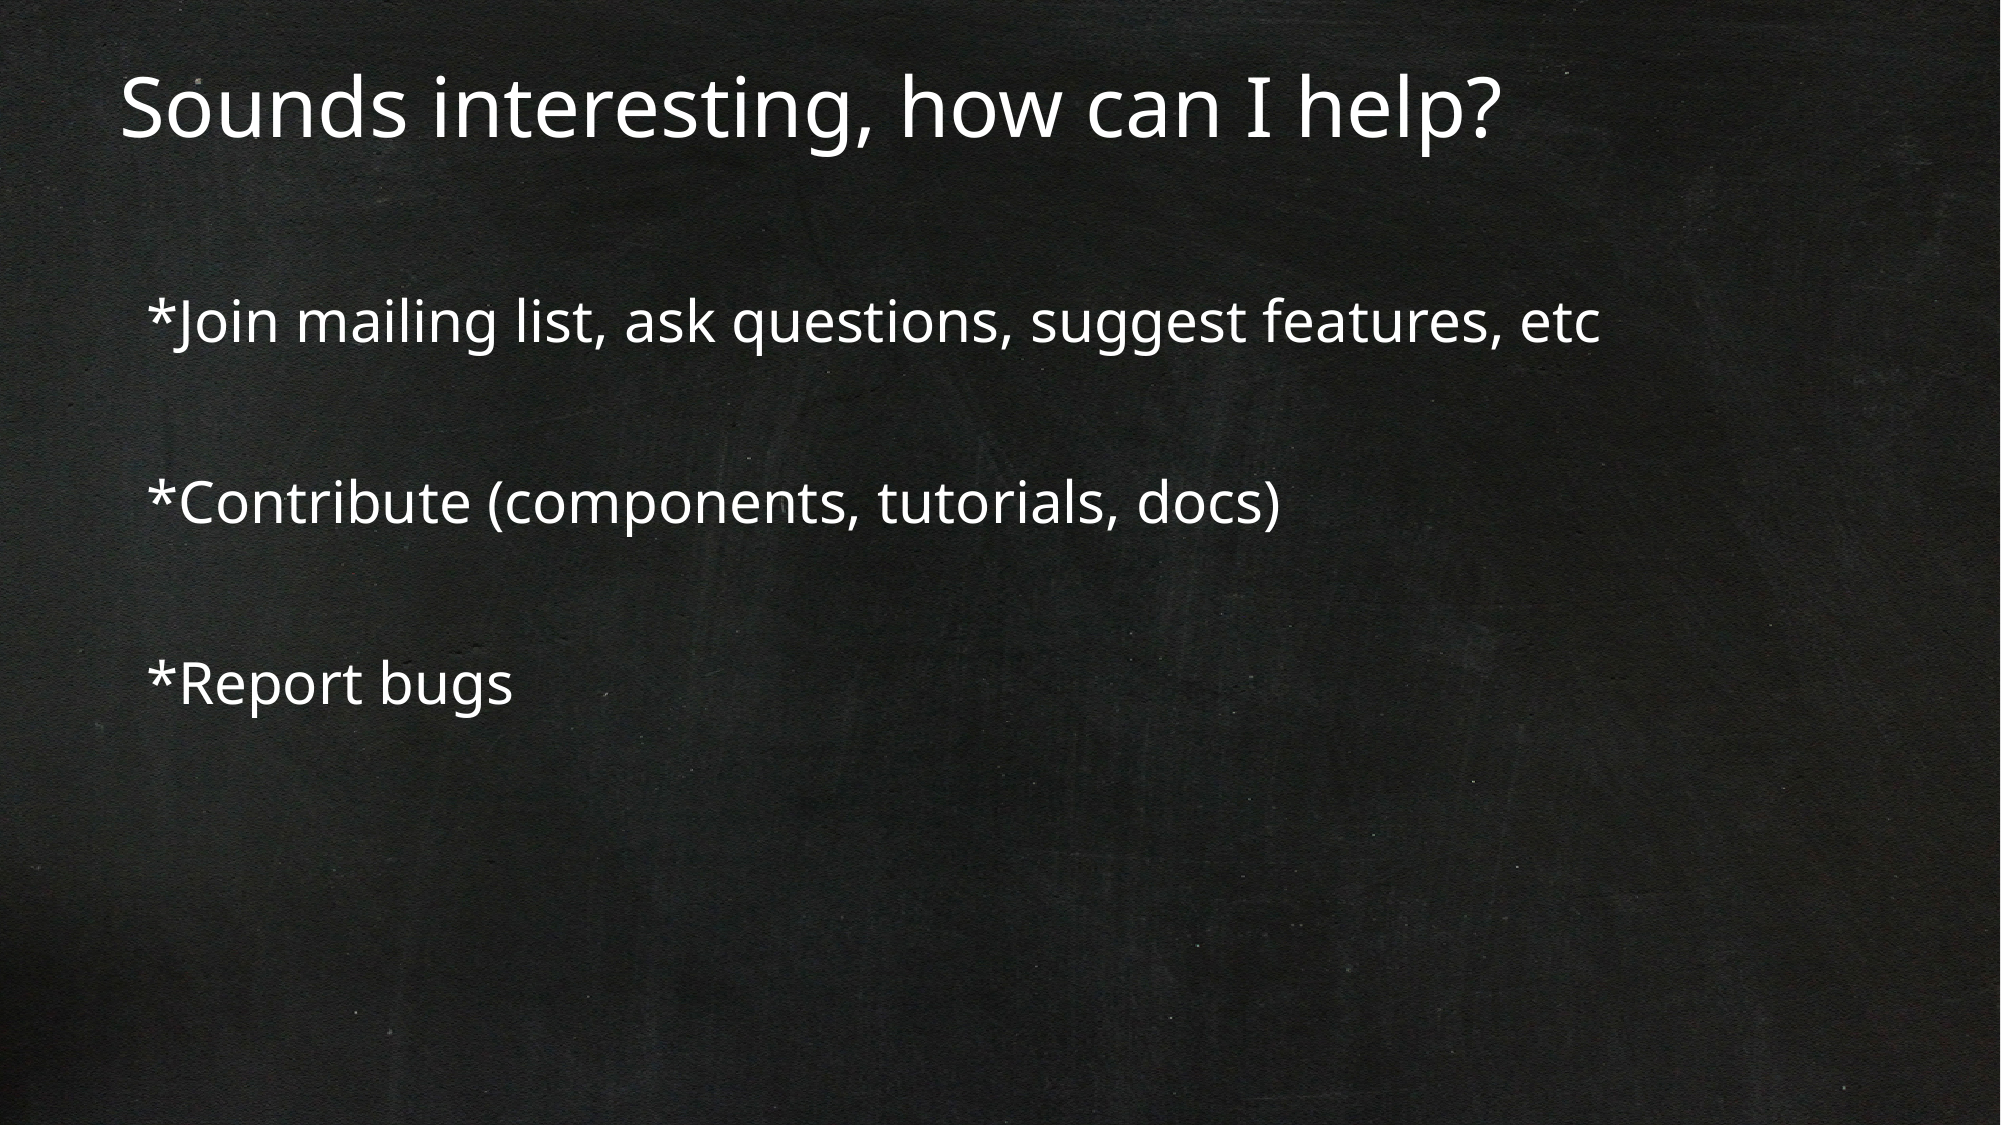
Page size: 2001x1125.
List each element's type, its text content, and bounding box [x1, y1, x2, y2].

title Sounds interesting, how can I help? [104, 2, 1830, 220]
list *Join mailing list, ask questions, suggest features, etc *Contribute (components, tutorials, docs) *Report bugs [131, 276, 1857, 1044]
